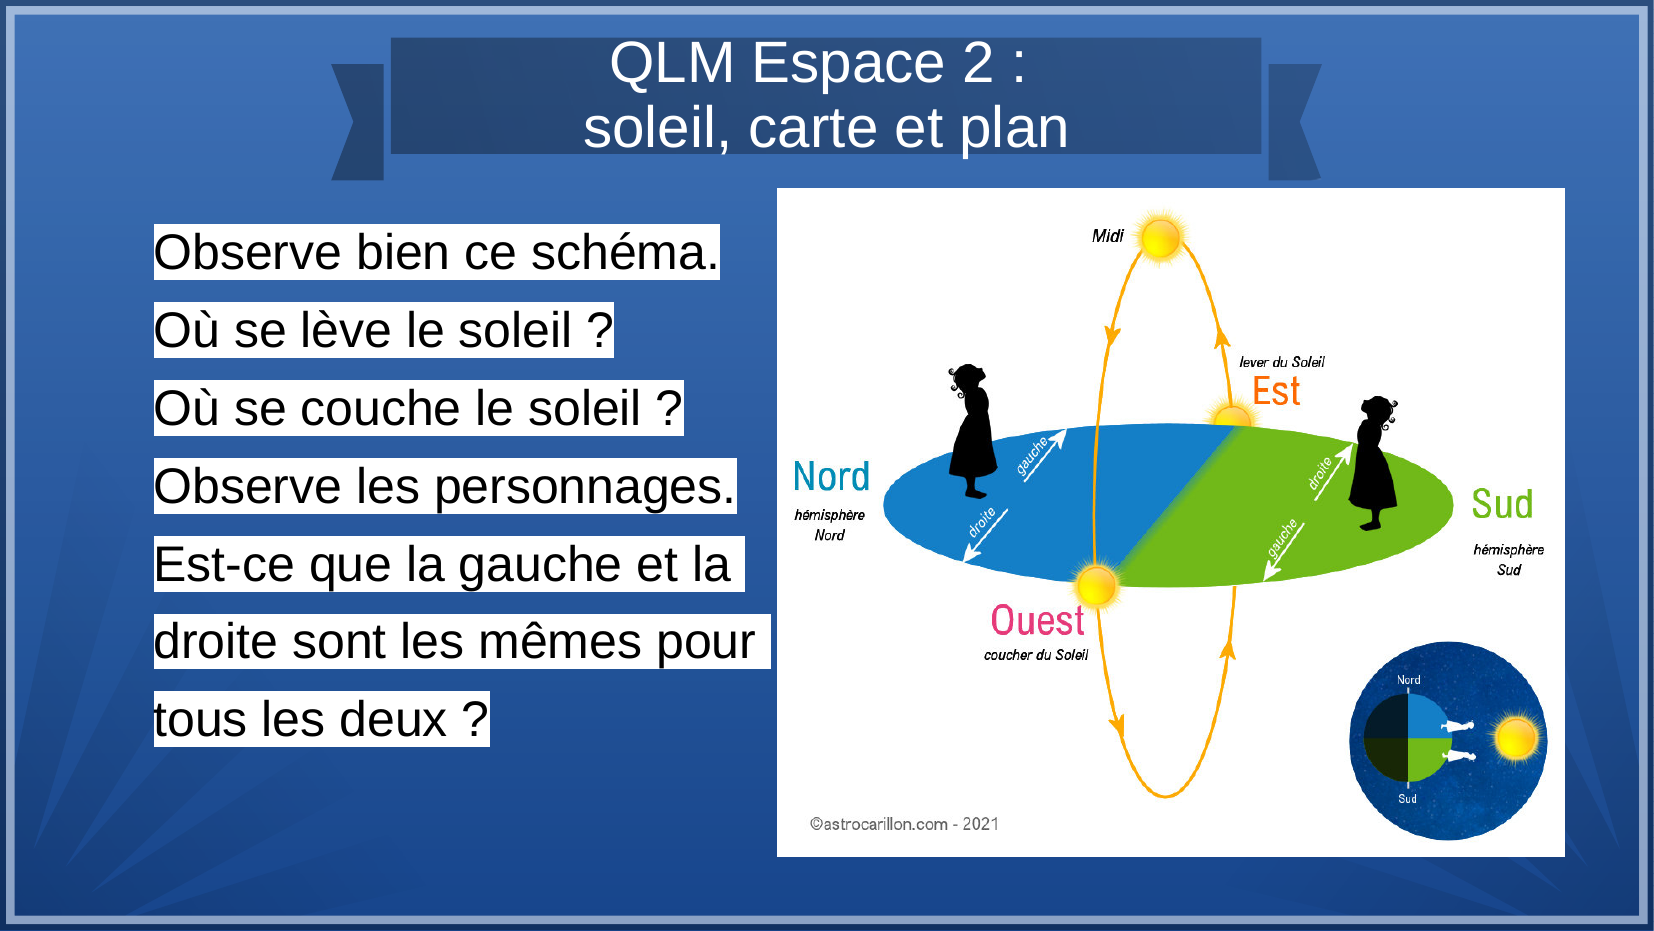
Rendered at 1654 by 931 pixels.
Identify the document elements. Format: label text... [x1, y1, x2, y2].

title QLM Espace 2 : soleil, carte et plan [389, 29, 1264, 160]
picture [777, 188, 1565, 857]
list Observe bien ce schéma. Où se lève le soleil ? Où se couche le soleil ? Observe les personnages. Est-ce que la gauche et la droite sont les mêmes pour tous les deux ? [82, 224, 777, 848]
list Observe bien ce schéma. Où se lève le soleil ? Où se couche le soleil ? Observe les personnages. Est-ce que la gauche et la droite sont les mêmes pour tous les deux ? [1565, 224, 1571, 848]
